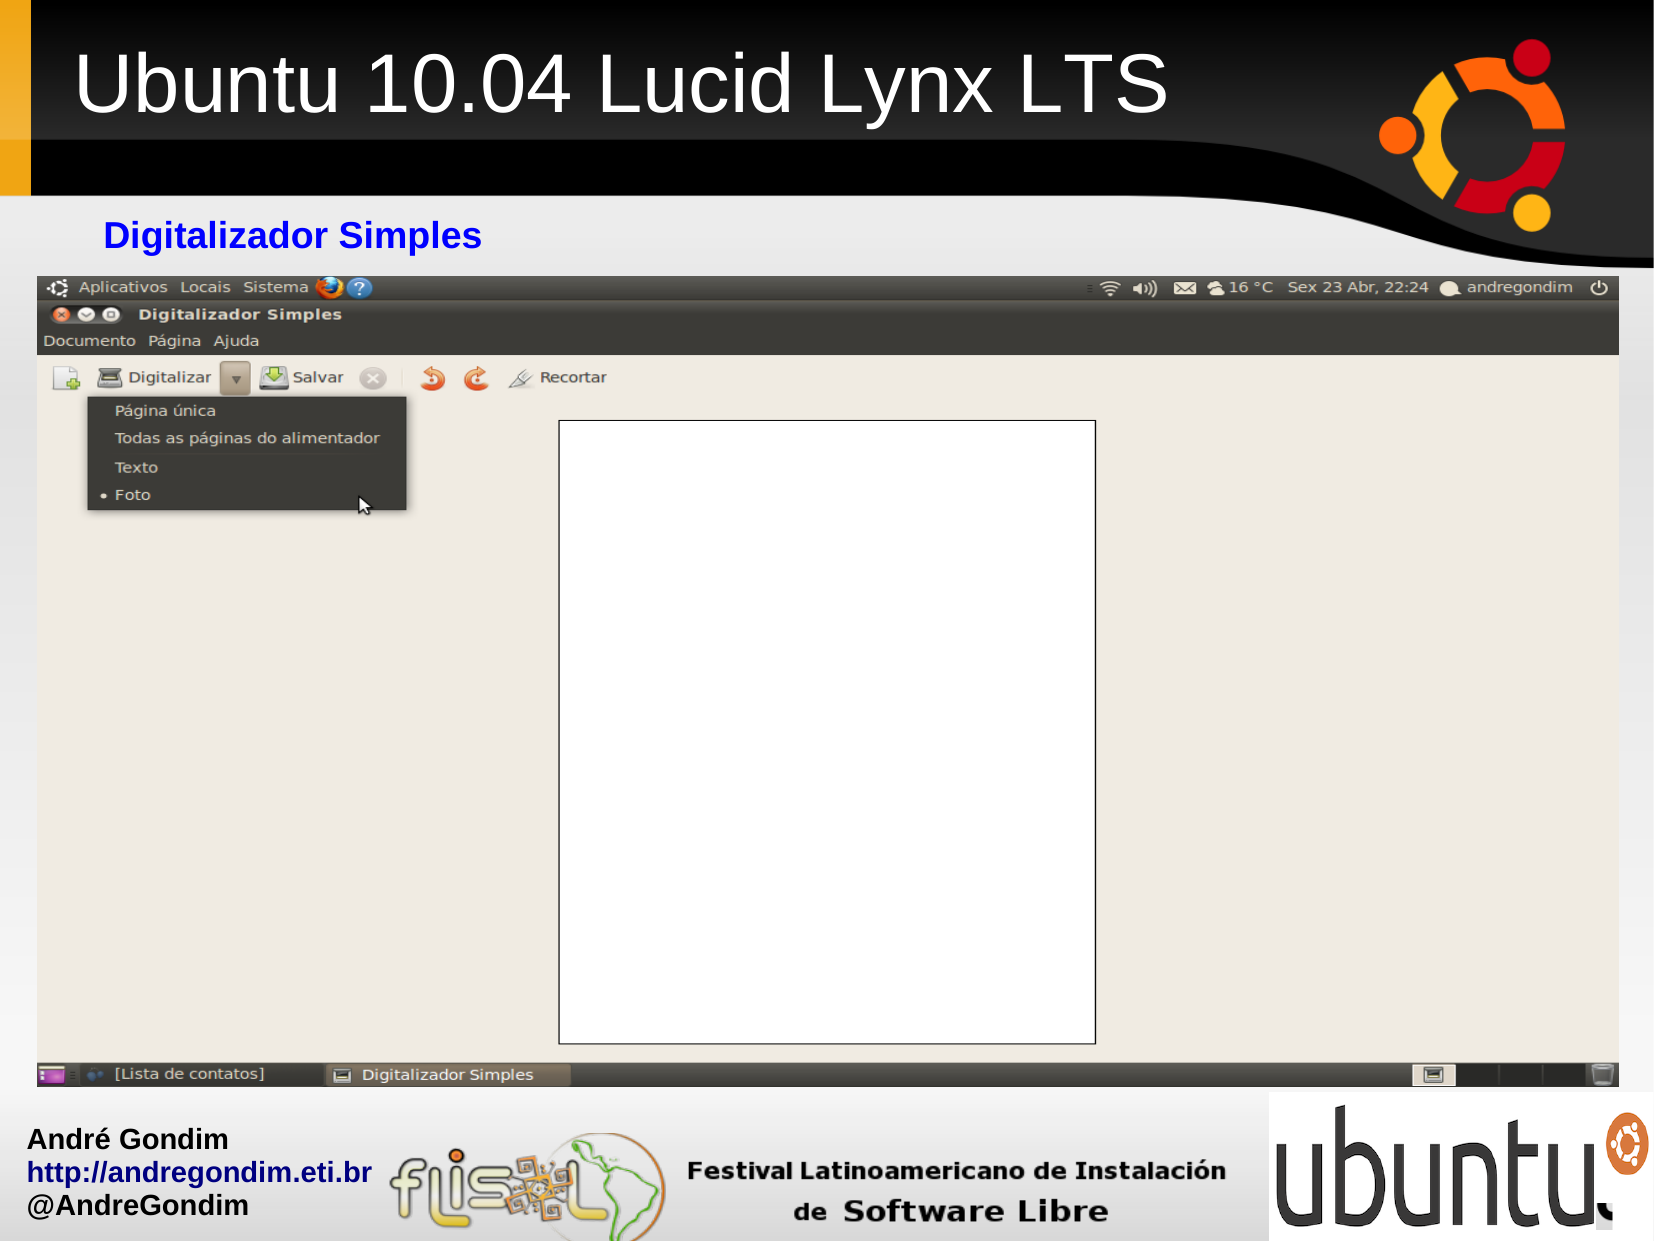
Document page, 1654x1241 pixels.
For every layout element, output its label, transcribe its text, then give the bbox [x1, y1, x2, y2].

picture [0, 0, 1654, 1241]
text_box Digitalizador Simples [88, 206, 498, 264]
